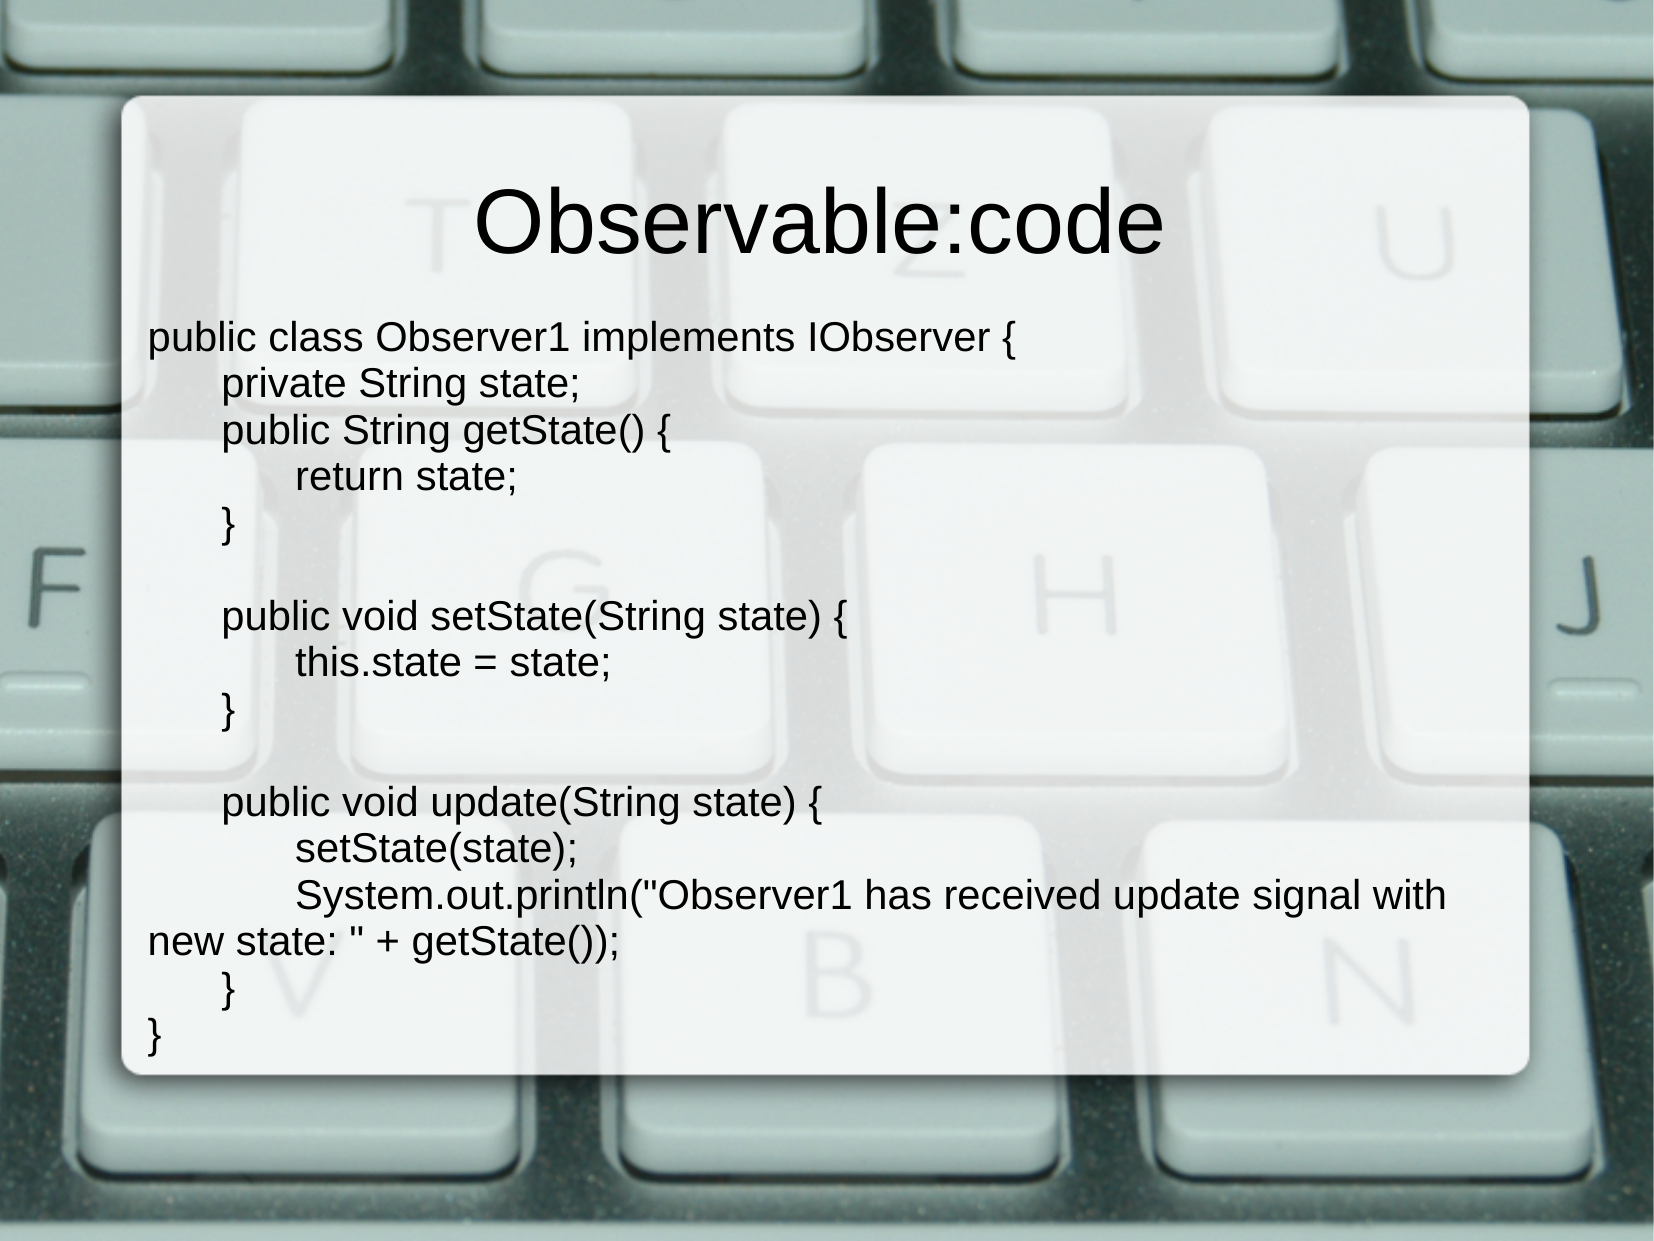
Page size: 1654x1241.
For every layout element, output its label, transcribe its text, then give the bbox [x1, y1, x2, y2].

subtitle public class Observer1 implements IObserver { private String state; public String getState() { return state; } public void setState(String state) { this.state = state; } public void update(String state) { setState(state); System.out.println("Observer1 has received update signal with new state: " + getState()); } } [147, 313, 1506, 1104]
picture [0, 0, 1654, 1241]
title Observable:code [135, 117, 1506, 325]
